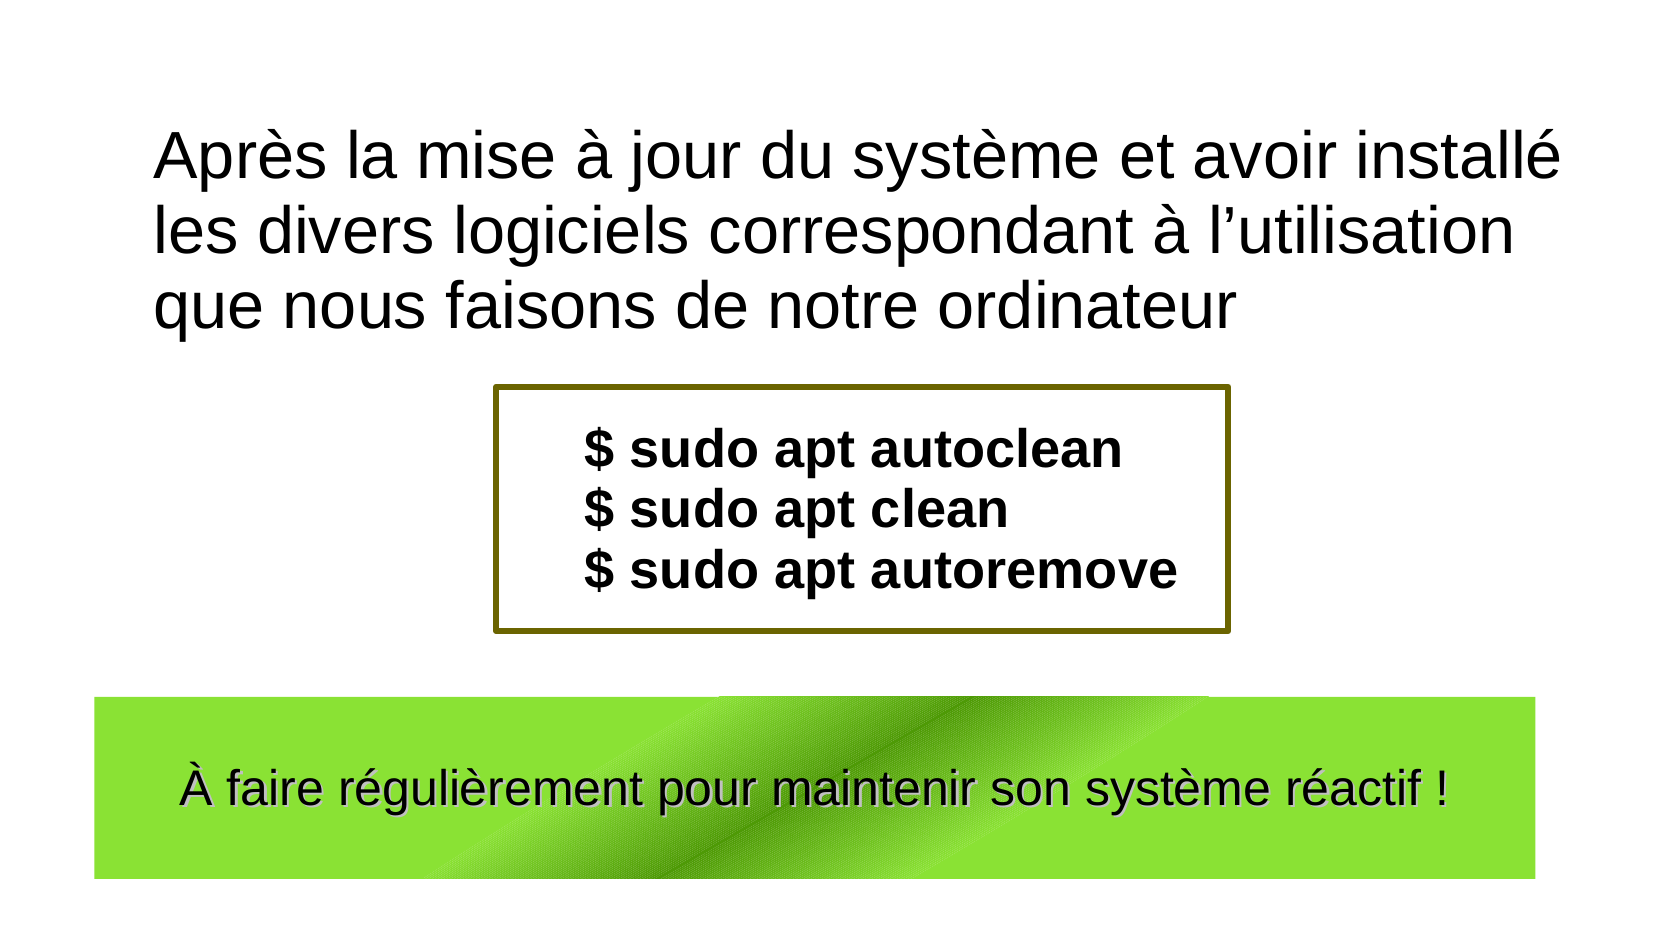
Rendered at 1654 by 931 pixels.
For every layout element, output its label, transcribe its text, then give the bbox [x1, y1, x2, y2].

text_box À faire régulièrement pour maintenir son système réactif ! [94, 696, 1536, 879]
list Après la mise à jour du système et avoir installé les divers logiciels correspondant à l’utilisation que nous faisons de notre ordinateur [82, 118, 1571, 374]
text_box $ sudo apt autoclean $ sudo apt clean $ sudo apt autoremove [496, 386, 1229, 632]
